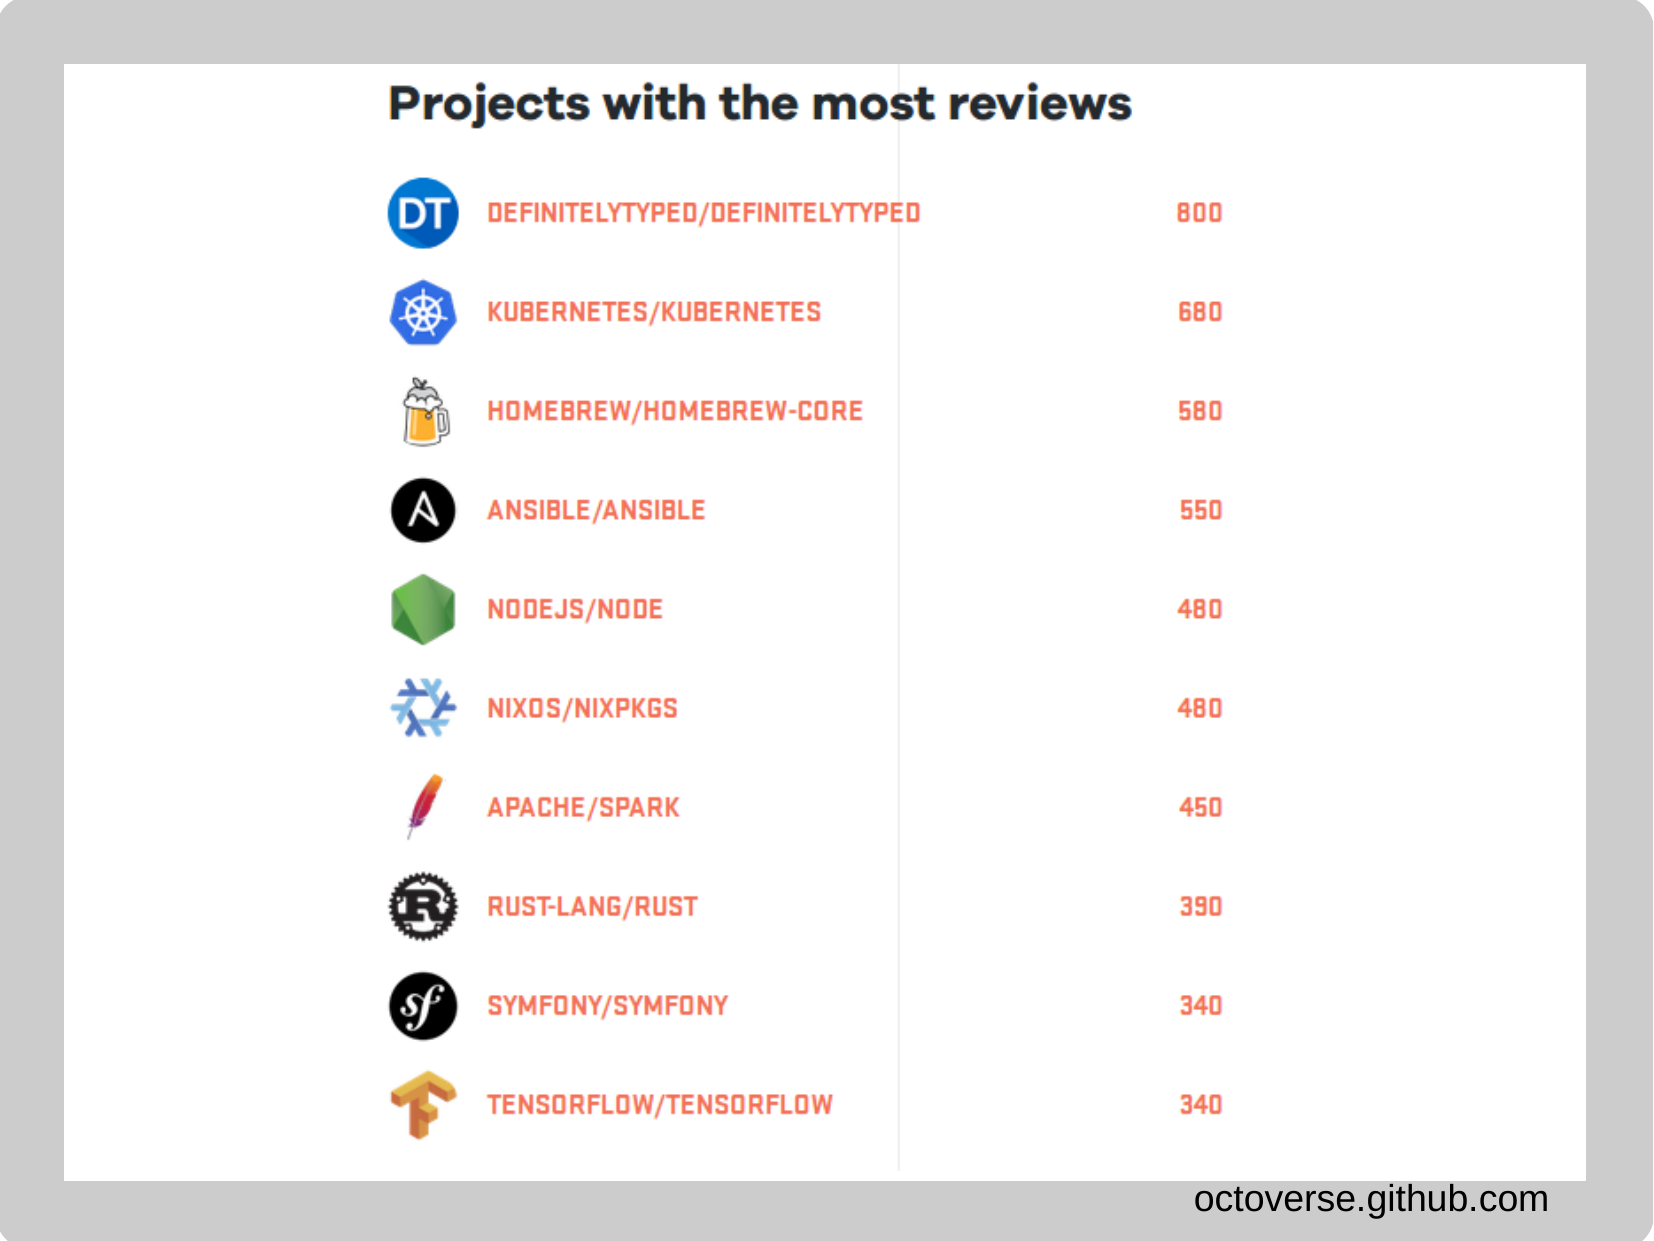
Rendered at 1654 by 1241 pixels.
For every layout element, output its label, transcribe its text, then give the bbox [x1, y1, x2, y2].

text_box octoverse.github.com [1179, 1170, 1576, 1227]
picture [328, 64, 1334, 1171]
